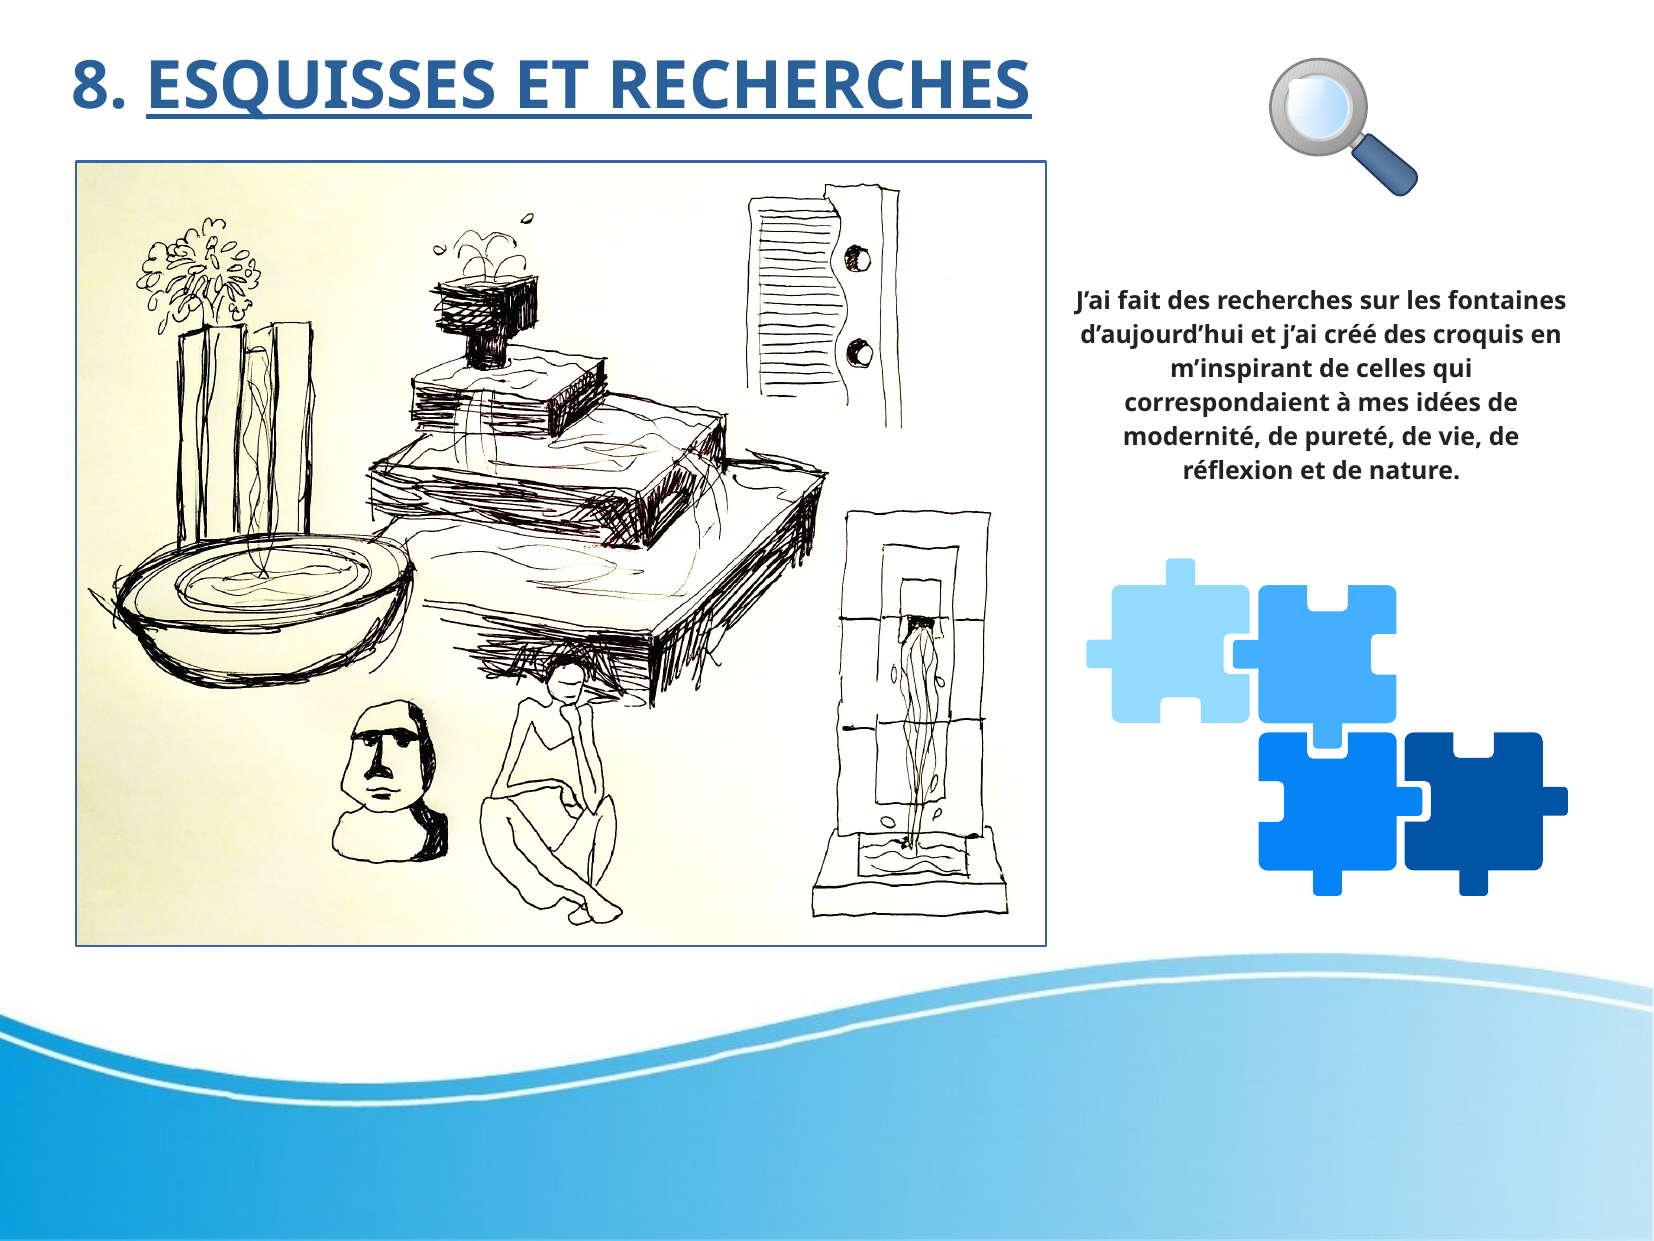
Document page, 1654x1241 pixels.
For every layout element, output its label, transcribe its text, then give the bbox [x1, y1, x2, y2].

picture [76, 162, 1625, 945]
picture [1255, 39, 1430, 213]
title 8. ESQUISSES ET RECHERCHES [71, 26, 1560, 139]
text_box J’ai fait des recherches sur les fontaines d’aujourd’hui et j’ai créé des croquis en m’inspirant de celles qui correspondaient à mes idées de modernité, de pureté, de vie, de réflexion et de nature. [1074, 165, 1569, 519]
picture [0, 952, 1654, 1241]
